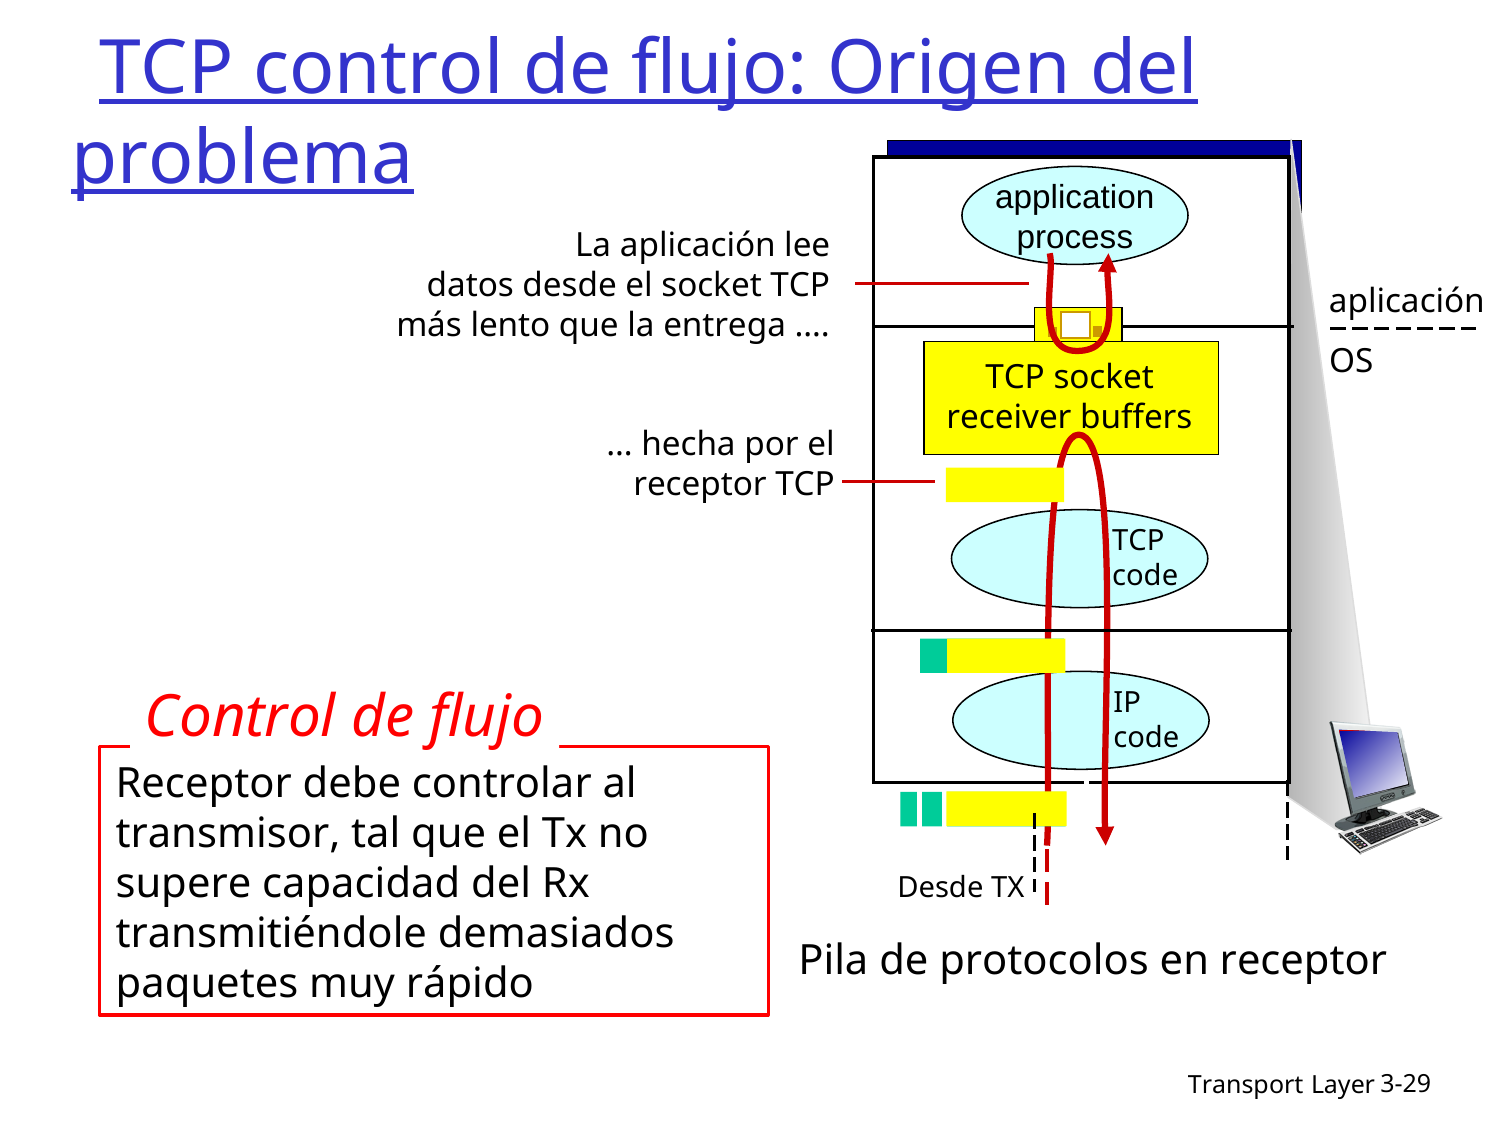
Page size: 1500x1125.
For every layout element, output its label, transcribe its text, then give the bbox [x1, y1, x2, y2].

text_box application process [961, 166, 1189, 265]
text_box TCP code [1097, 513, 1103, 599]
picture [1326, 715, 1469, 865]
text_box [1338, 729, 1409, 798]
text_box Desde TX [882, 861, 1040, 912]
text_box [946, 791, 1067, 827]
text_box OS [1314, 331, 1389, 388]
title TCP control de flujo: Origen del problema [55, 28, 1331, 189]
text_box La aplicación lee datos desde el socket TCP más lento que la entrega …. [330, 215, 855, 351]
text_box Receptor debe controlar al transmisor, tal que el Tx no supere capacidad del Rx transmitiéndole demasiados paquetes muy rápido [99, 746, 769, 1015]
text_box Control de flujo [130, 670, 560, 756]
text_box 3-<number> [1365, 1060, 1477, 1106]
text_box Pila de protocolos en receptor [783, 924, 1403, 991]
text_box TCP code [1108, 513, 1194, 599]
text_box [873, 632, 1103, 783]
text_box [1053, 264, 1106, 347]
text_box IP code [1098, 675, 1103, 761]
text_box [873, 139, 1369, 823]
text_box aplicación [1314, 271, 1500, 328]
text_box Transport Layer [914, 1057, 1390, 1105]
text_box … hecha por el receptor TCP [508, 414, 850, 510]
text_box IP code [1109, 675, 1195, 761]
text_box TCP socket receiver buffers [931, 347, 1208, 443]
